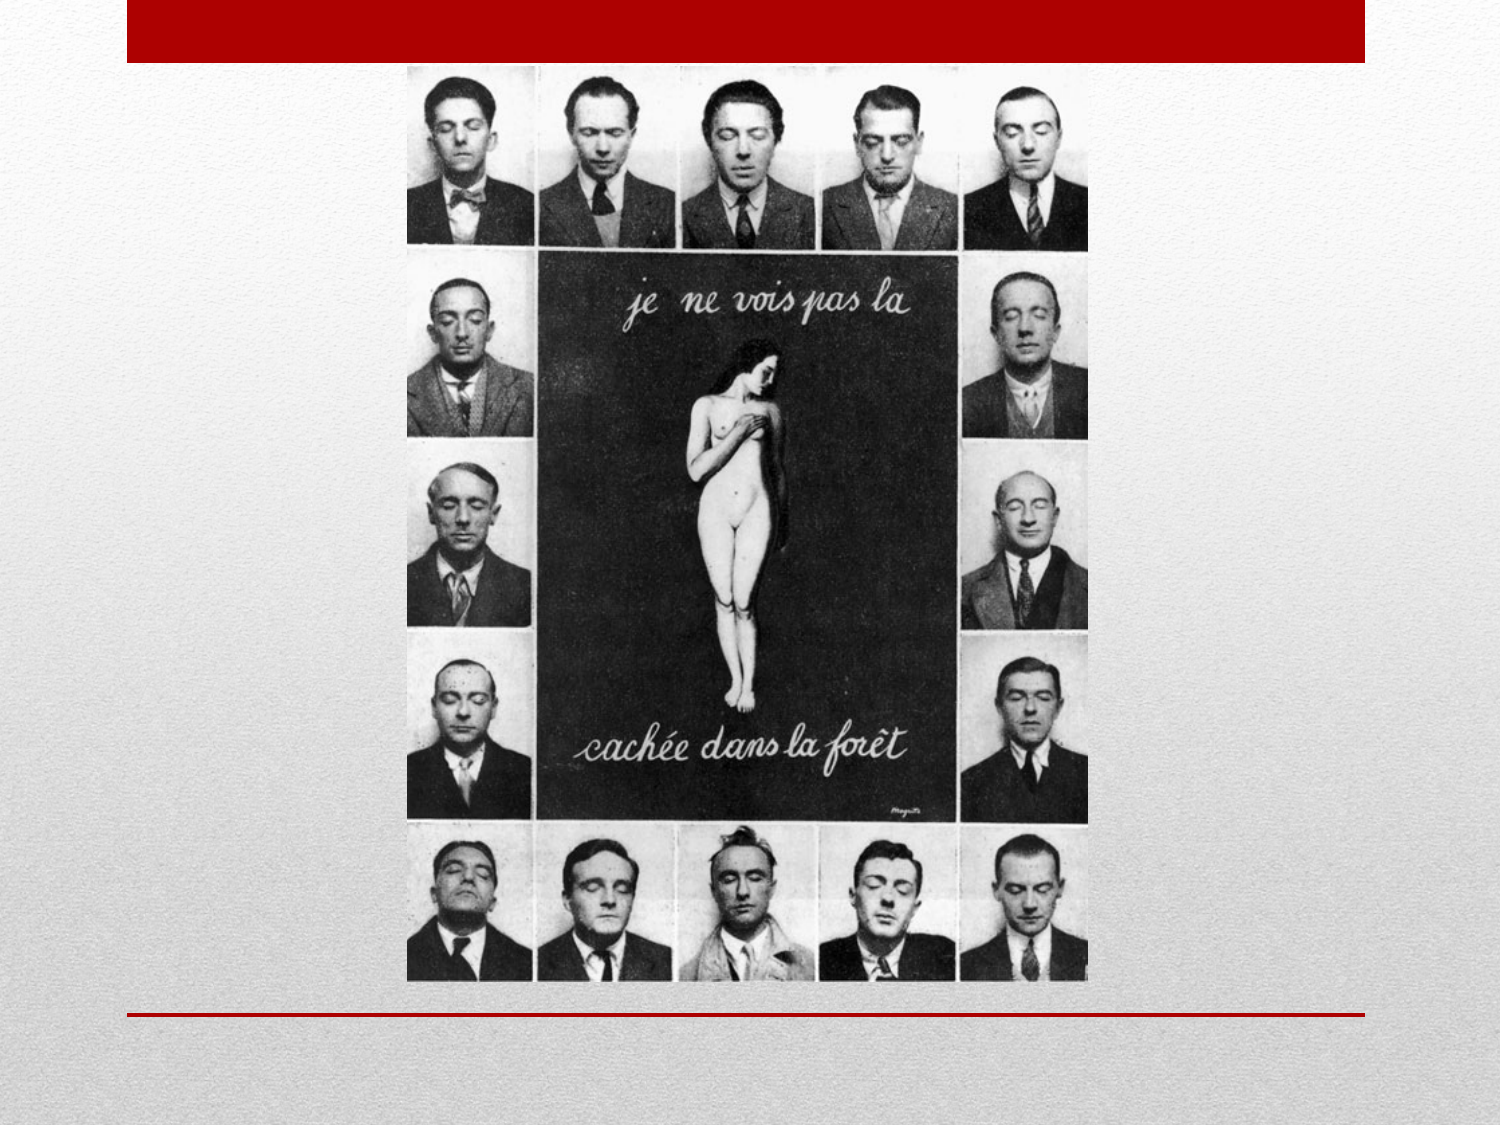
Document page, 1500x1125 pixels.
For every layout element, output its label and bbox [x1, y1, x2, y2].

picture [407, 66, 1088, 982]
